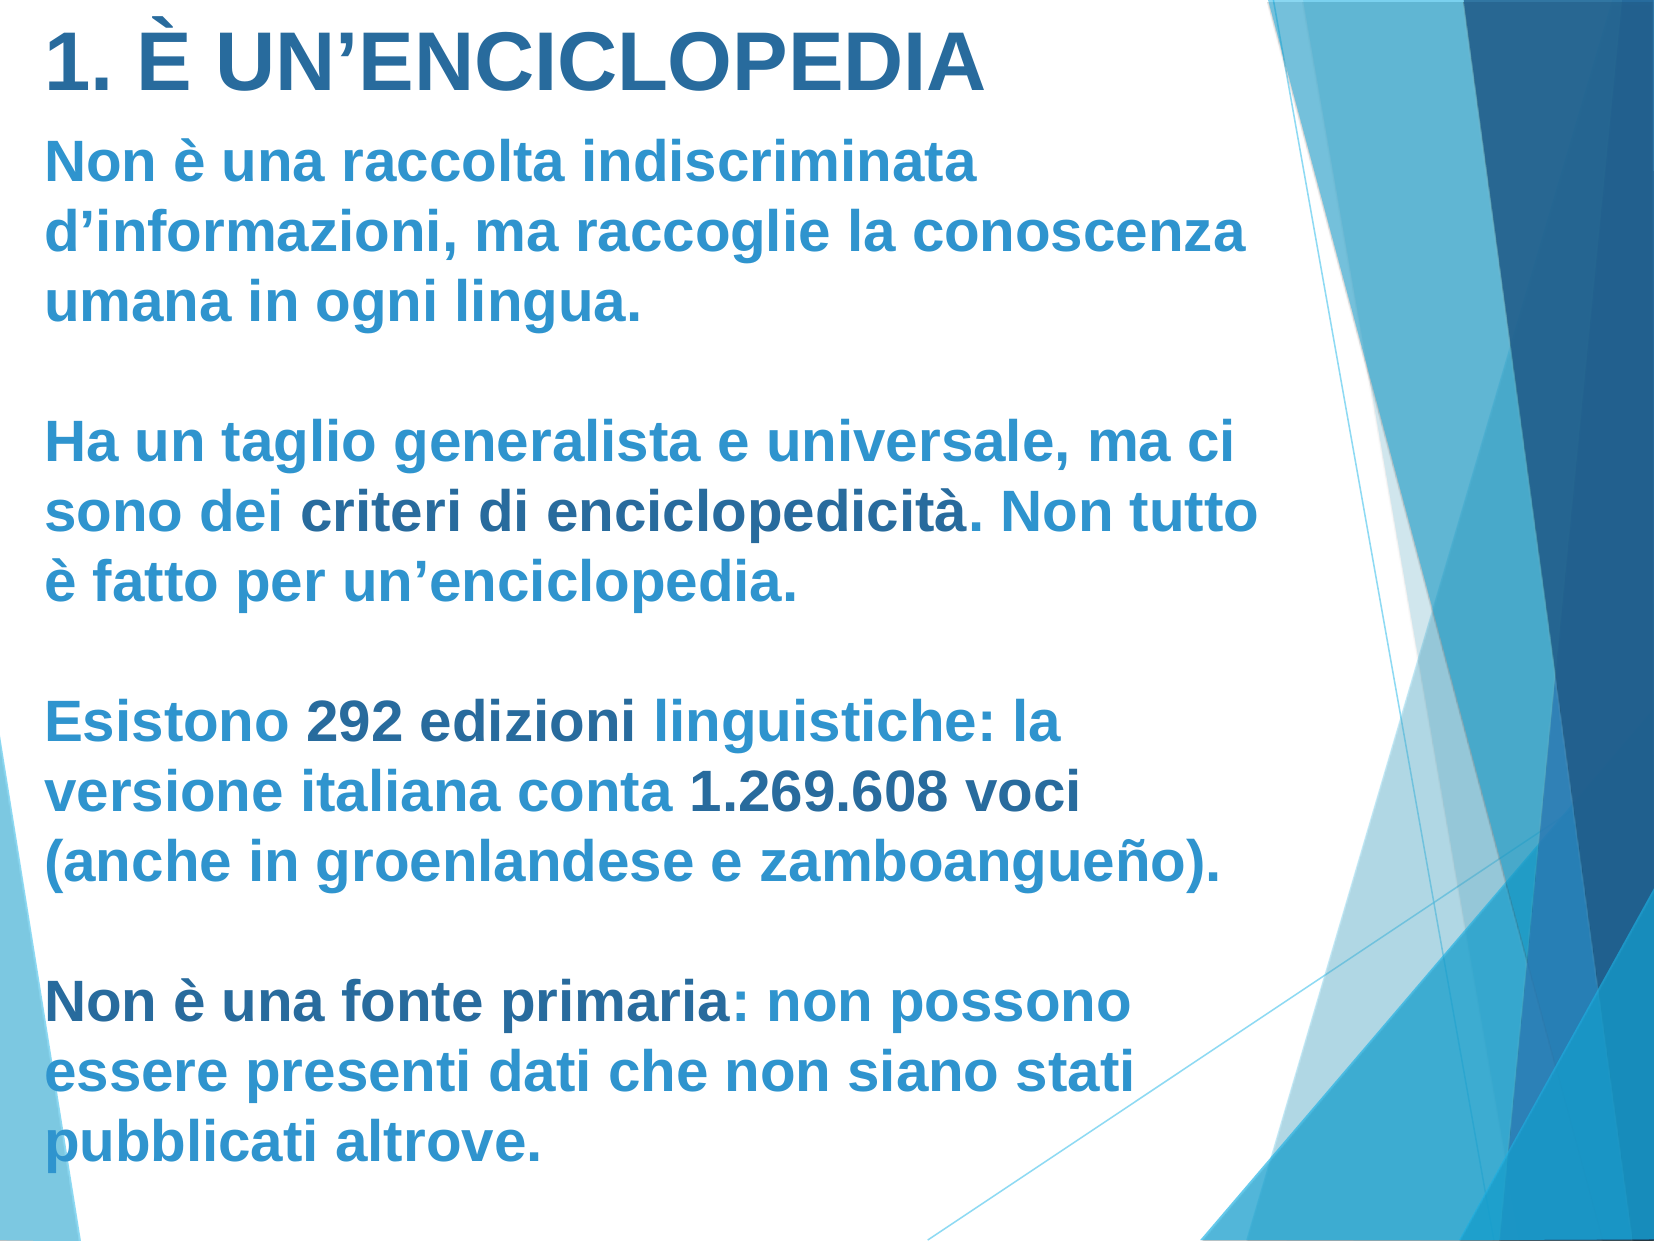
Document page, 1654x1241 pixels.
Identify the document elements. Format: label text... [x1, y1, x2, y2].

text_box Non è una raccolta indiscriminata d’informazioni, ma raccoglie la conoscenza umana in ogni lingua. Ha un taglio generalista e universale, ma ci sono dei criteri di enciclopedicità. Non tutto è fatto per un’enciclopedia. Esistono 292 edizioni linguistiche: la versione italiana conta 1.269.608 voci (anche in groenlandese e zamboangueño). Non è una fonte primaria: non possono essere presenti dati che non siano stati pubblicati altrove. [29, 116, 1309, 1181]
text_box 1. È UN’ENCICLOPEDIA [29, 0, 1309, 115]
